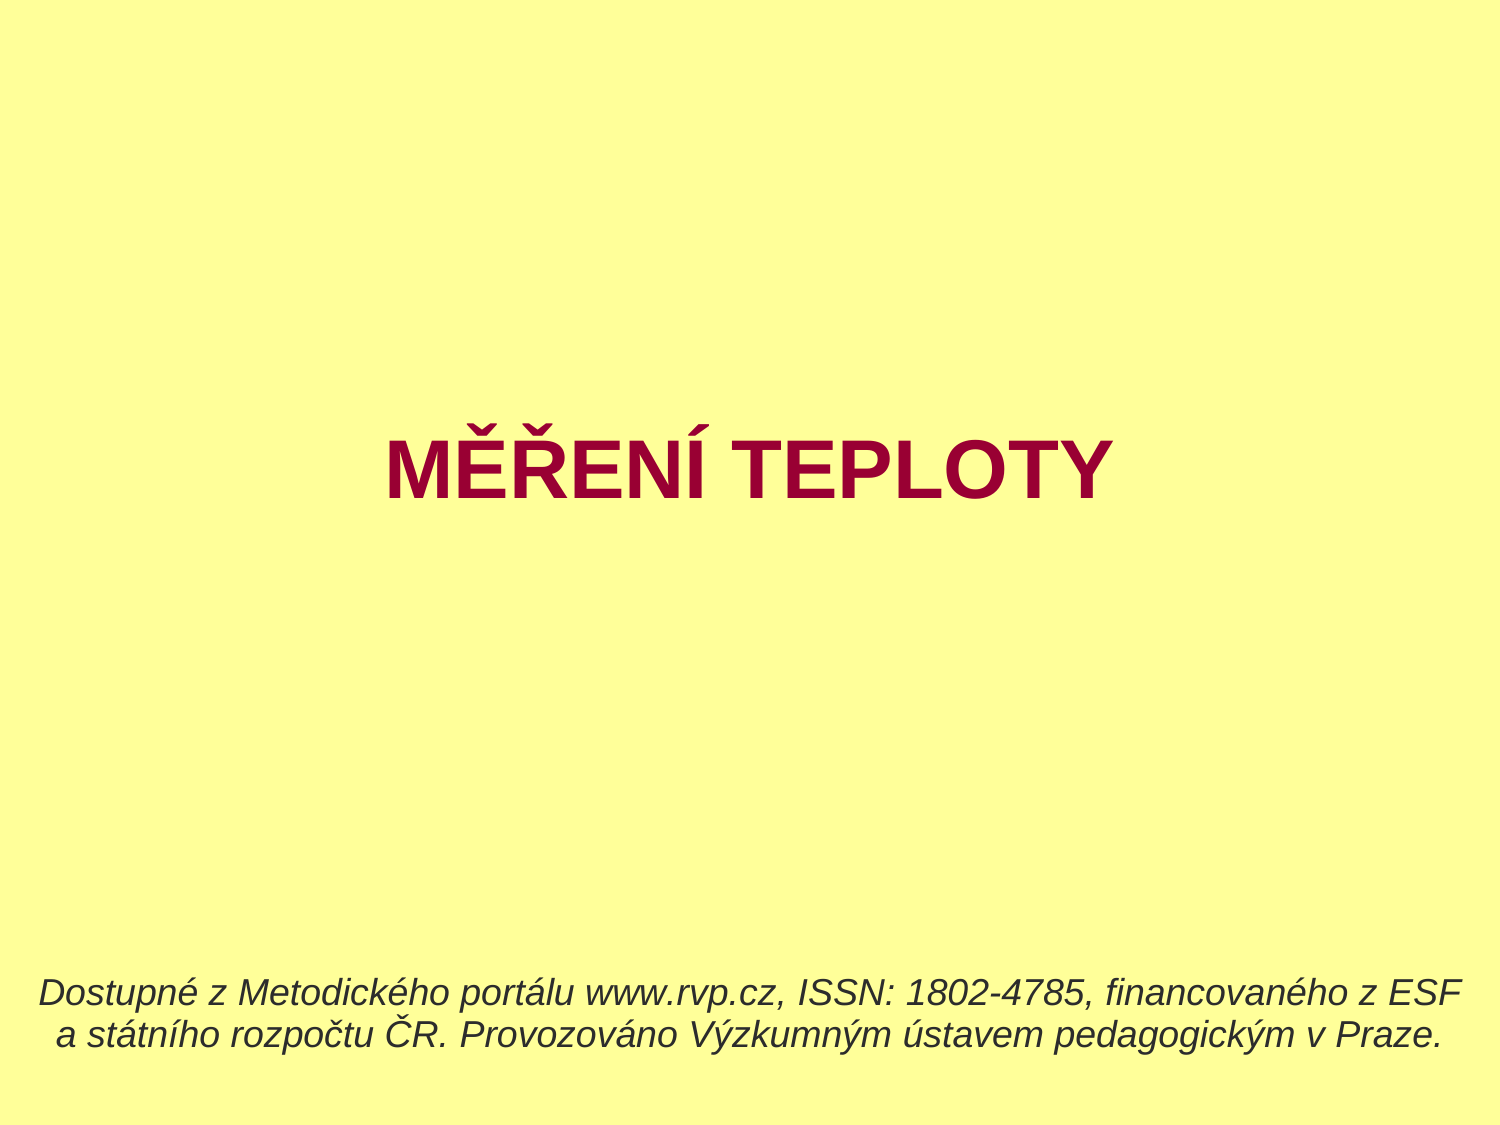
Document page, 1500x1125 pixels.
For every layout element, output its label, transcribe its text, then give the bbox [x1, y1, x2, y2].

text_box Dostupné z Metodického portálu www.rvp.cz, ISSN: 1802-4785, financovaného z ESF a státního rozpočtu ČR. Provozováno Výzkumným ústavem pedagogickým v Praze. [0, 964, 1500, 1064]
title MĚŘENÍ TEPLOTY [112, 349, 1388, 591]
